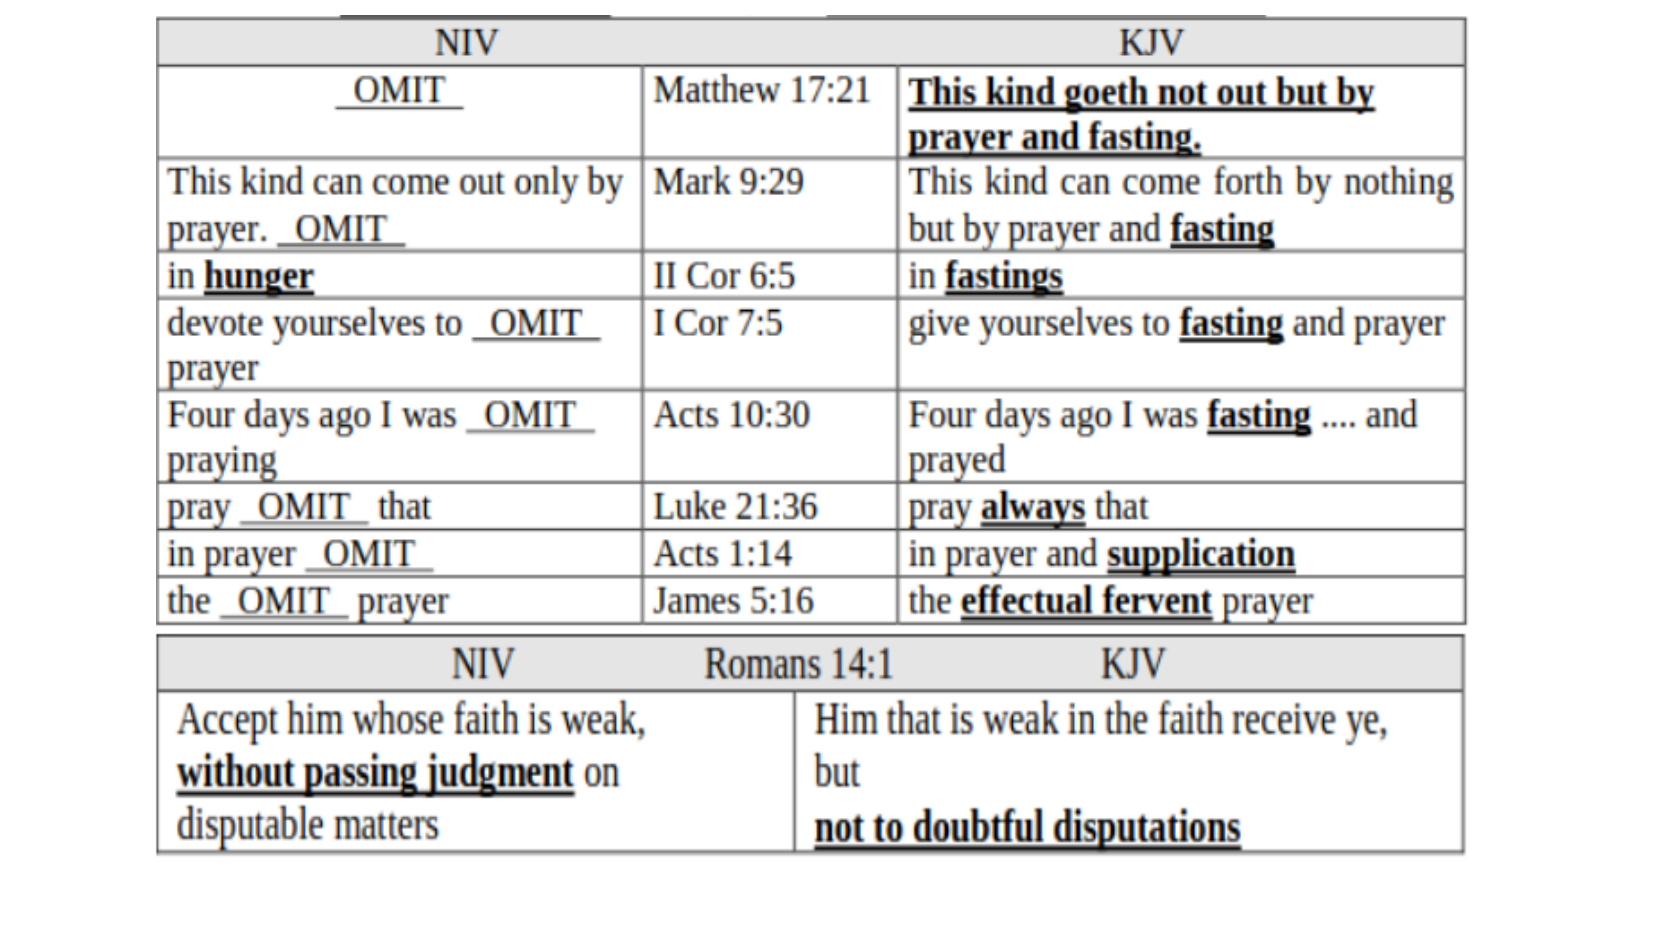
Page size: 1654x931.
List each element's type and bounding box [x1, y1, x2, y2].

picture [153, 15, 1474, 859]
